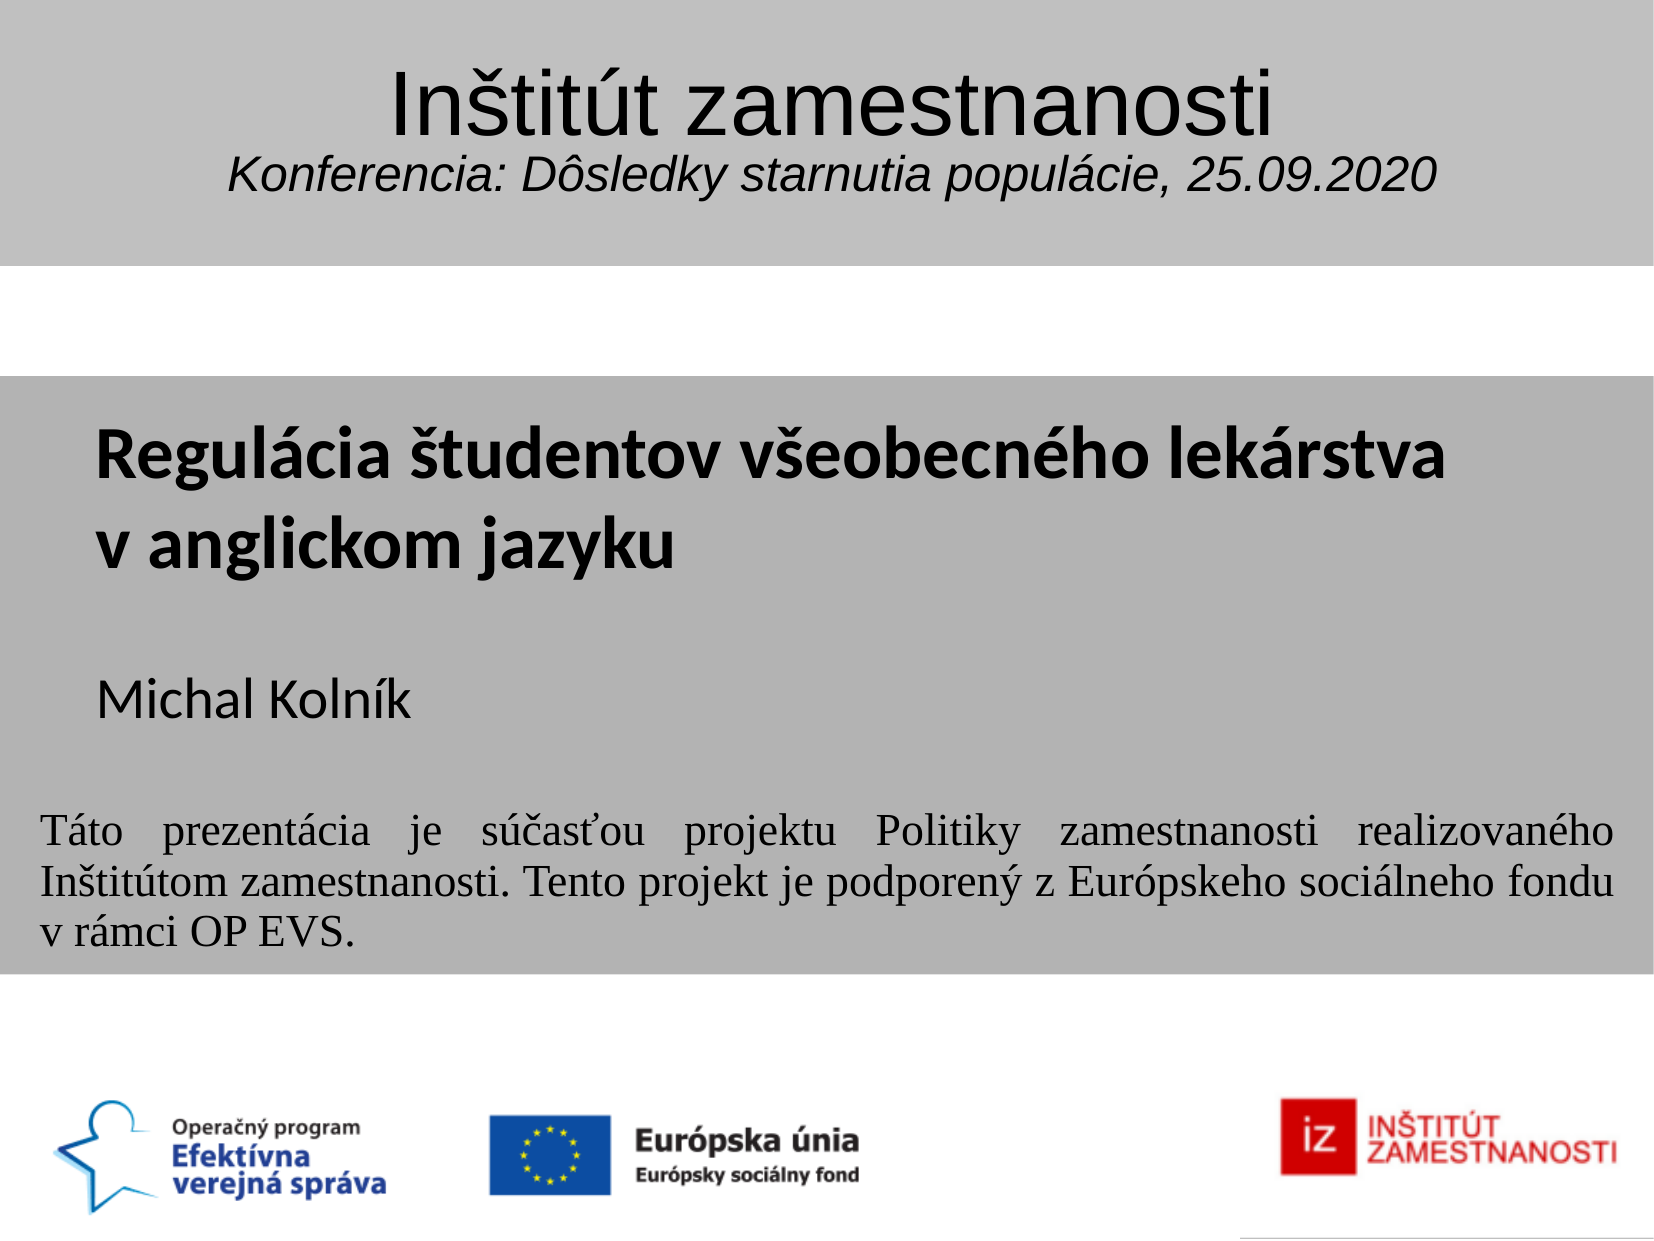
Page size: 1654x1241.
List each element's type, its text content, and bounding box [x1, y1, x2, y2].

picture [1240, 1033, 1654, 1241]
title Inštitút zamestnanosti Konferencia: Dôsledky starnutia populácie, 25.09.2020 [94, 29, 1571, 237]
text_box Regulácia študentov všeobecného lekárstva v anglickom jazyku [80, 396, 1631, 591]
text_box Táto prezentácia je súčasťou projektu Politiky zamestnanosti realizovaného Inštitútom zamestnanosti. Tento projekt je podporený z Európskeho sociálneho fondu v rámci OP EVS. [24, 797, 1631, 975]
text_box [0, 376, 1654, 975]
picture [29, 1062, 886, 1241]
text_box Michal Kolník [81, 652, 642, 738]
